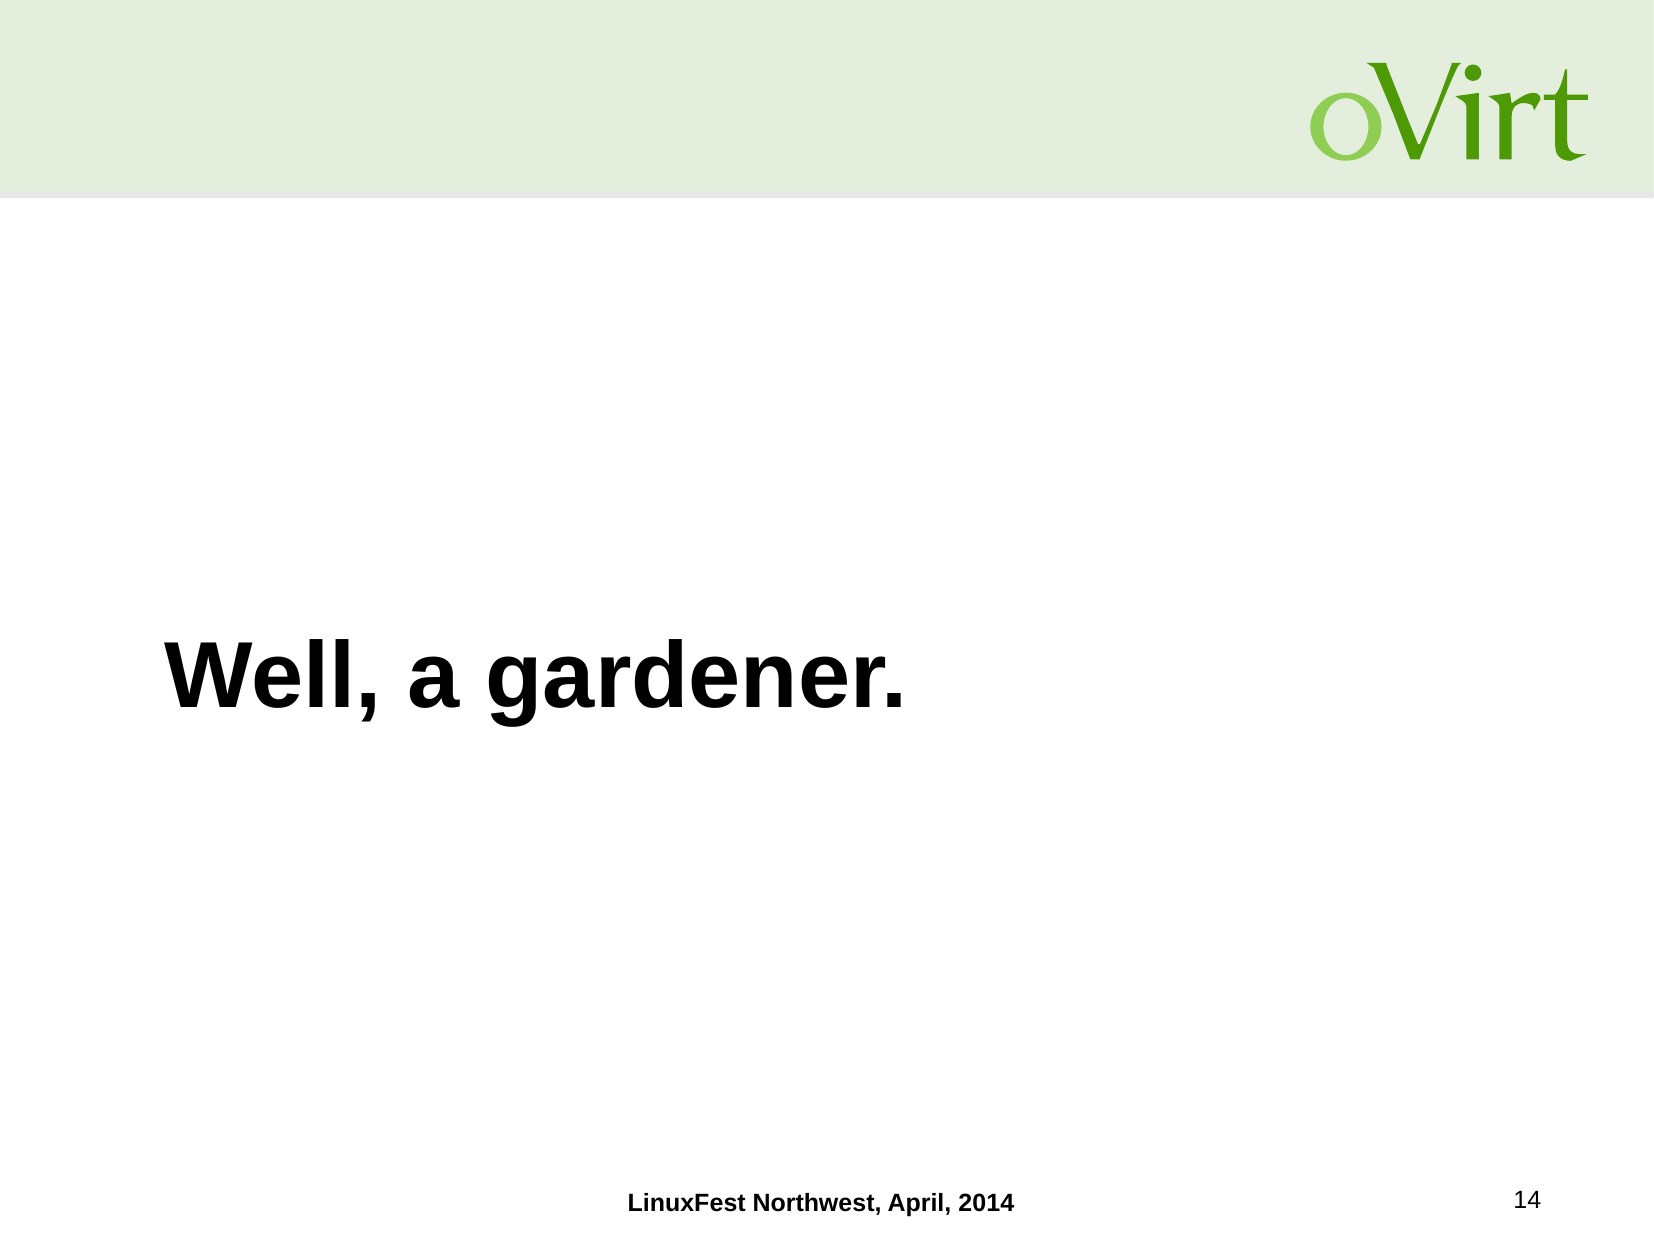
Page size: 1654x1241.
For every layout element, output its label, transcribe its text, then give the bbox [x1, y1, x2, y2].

text_box Well, a gardener. [150, 615, 1654, 750]
